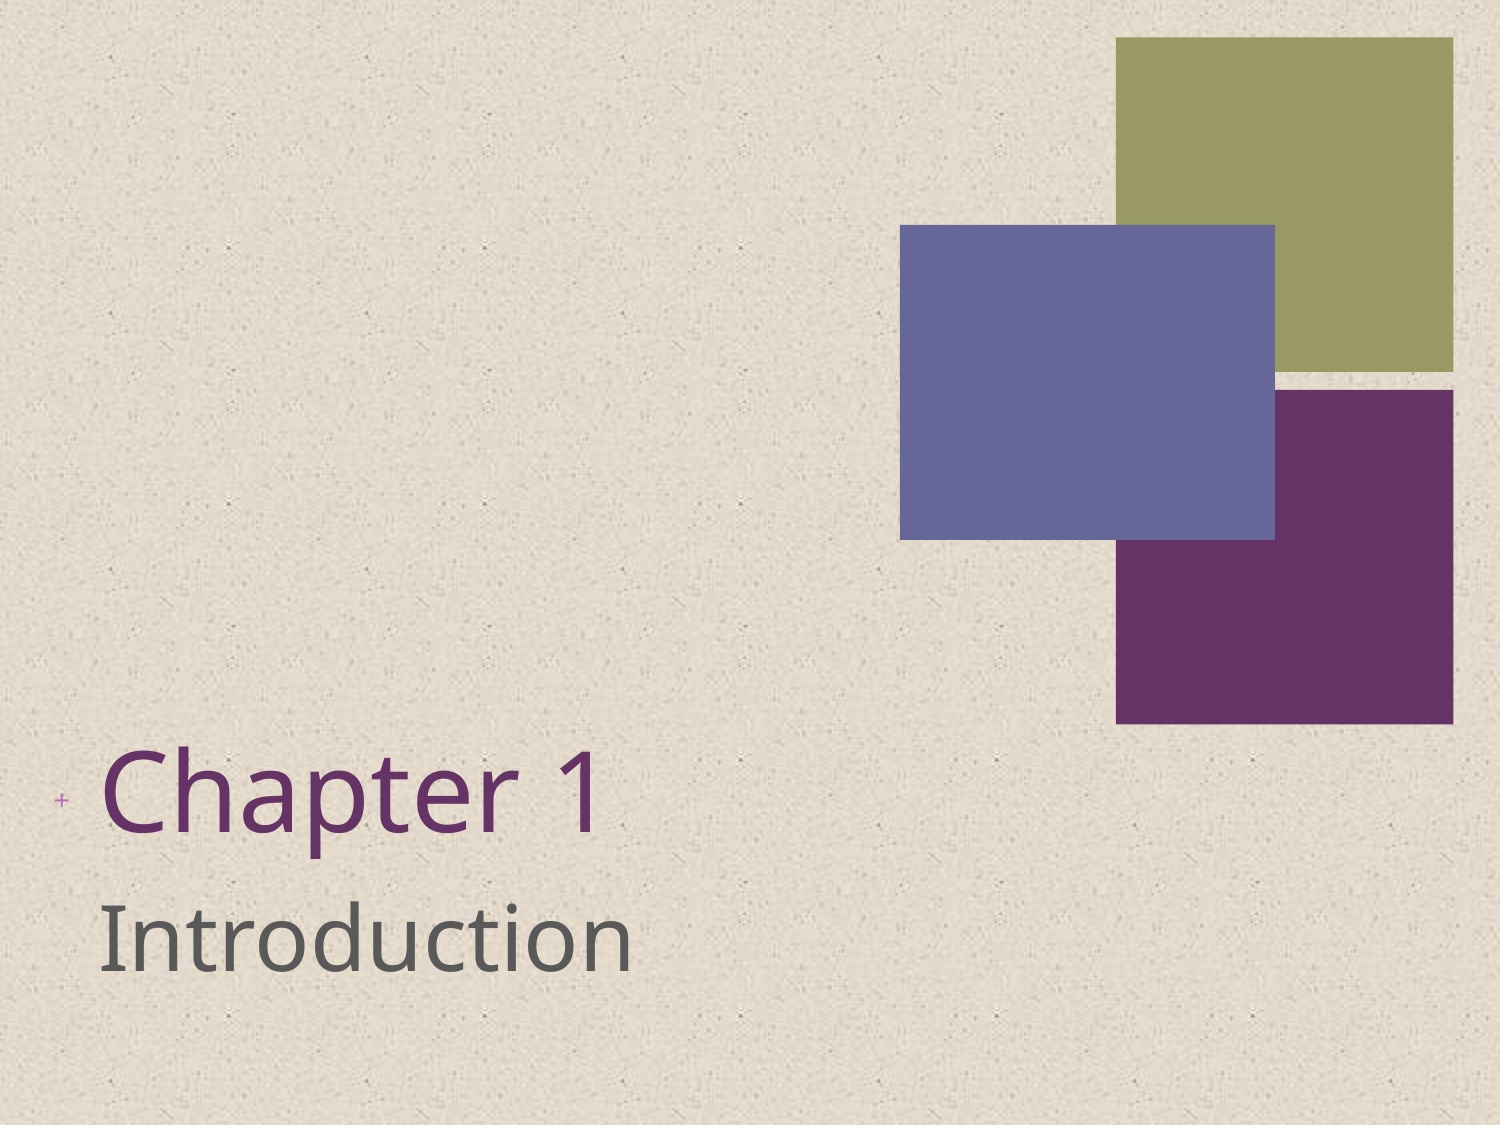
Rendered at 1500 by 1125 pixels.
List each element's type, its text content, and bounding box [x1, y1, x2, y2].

list Introduction [83, 862, 1099, 1008]
text_box [899, 224, 1275, 540]
picture [0, 0, 1500, 1125]
title Chapter 1 [83, 725, 1099, 862]
